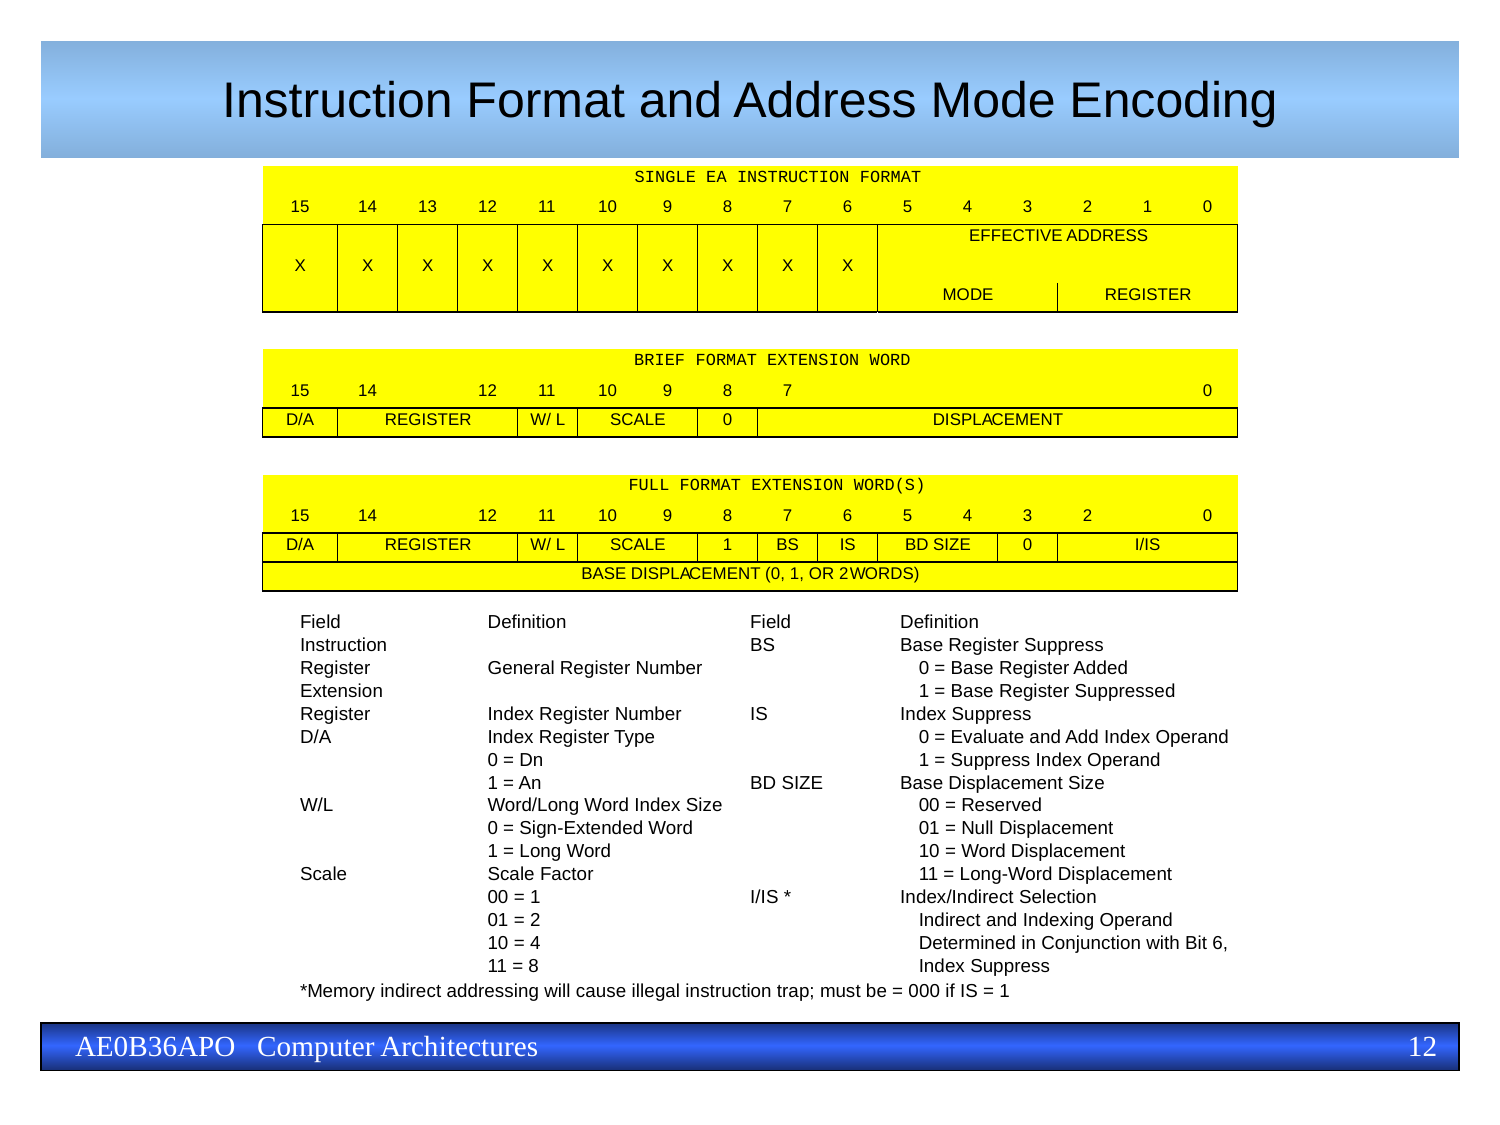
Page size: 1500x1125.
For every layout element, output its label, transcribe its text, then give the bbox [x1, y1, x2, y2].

text_box [578, 225, 637, 311]
text_box [263, 349, 1238, 407]
text_box [758, 225, 817, 311]
text_box [758, 409, 1237, 436]
text_box [1058, 534, 1237, 561]
text_box [698, 409, 757, 436]
text_box [263, 166, 1238, 224]
text_box [338, 225, 397, 311]
text_box [878, 225, 1237, 311]
text_box [818, 534, 877, 561]
text_box [578, 534, 697, 561]
text_box [638, 225, 697, 311]
text_box [338, 534, 517, 561]
text_box [878, 534, 997, 561]
text_box [698, 225, 757, 311]
text_box [698, 534, 757, 561]
text_box [263, 534, 337, 561]
text_box [398, 225, 457, 311]
text_box [263, 409, 337, 436]
text_box [998, 534, 1057, 561]
text_box [518, 225, 577, 311]
text_box [578, 409, 697, 436]
text_box [758, 534, 817, 561]
text_box [263, 563, 1237, 590]
text_box [518, 409, 577, 436]
text_box [518, 534, 577, 561]
text_box [458, 225, 517, 311]
title Instruction Format and Address Mode Encoding [41, 41, 1459, 158]
text_box [263, 225, 337, 311]
text_box [263, 475, 1238, 532]
text_box [338, 409, 517, 436]
text_box [818, 225, 877, 311]
